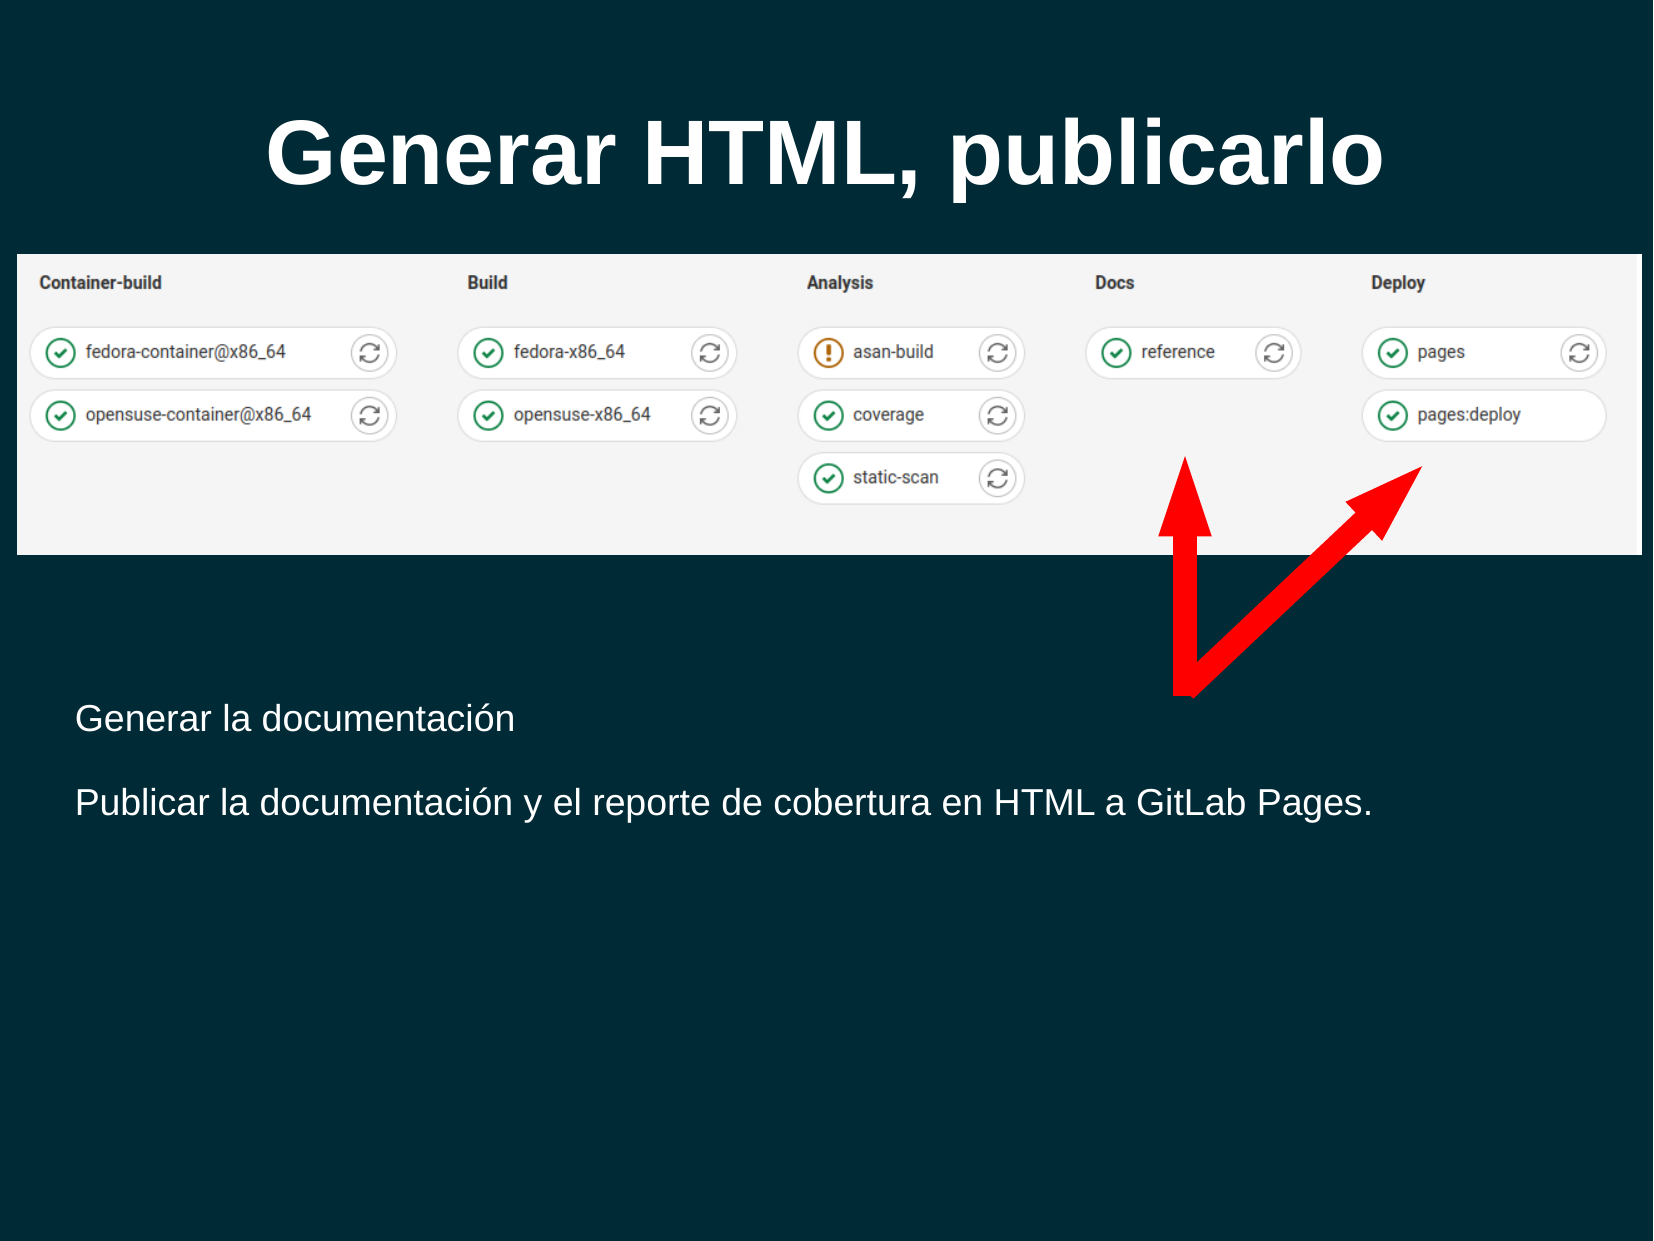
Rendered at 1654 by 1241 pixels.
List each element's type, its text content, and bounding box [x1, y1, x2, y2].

picture [18, 255, 1641, 554]
text_box Generar la documentación Publicar la documentación y el reporte de cobertura en HTML a GitLab Pages. [60, 690, 1471, 831]
title Generar HTML, publicarlo [82, 49, 1571, 254]
